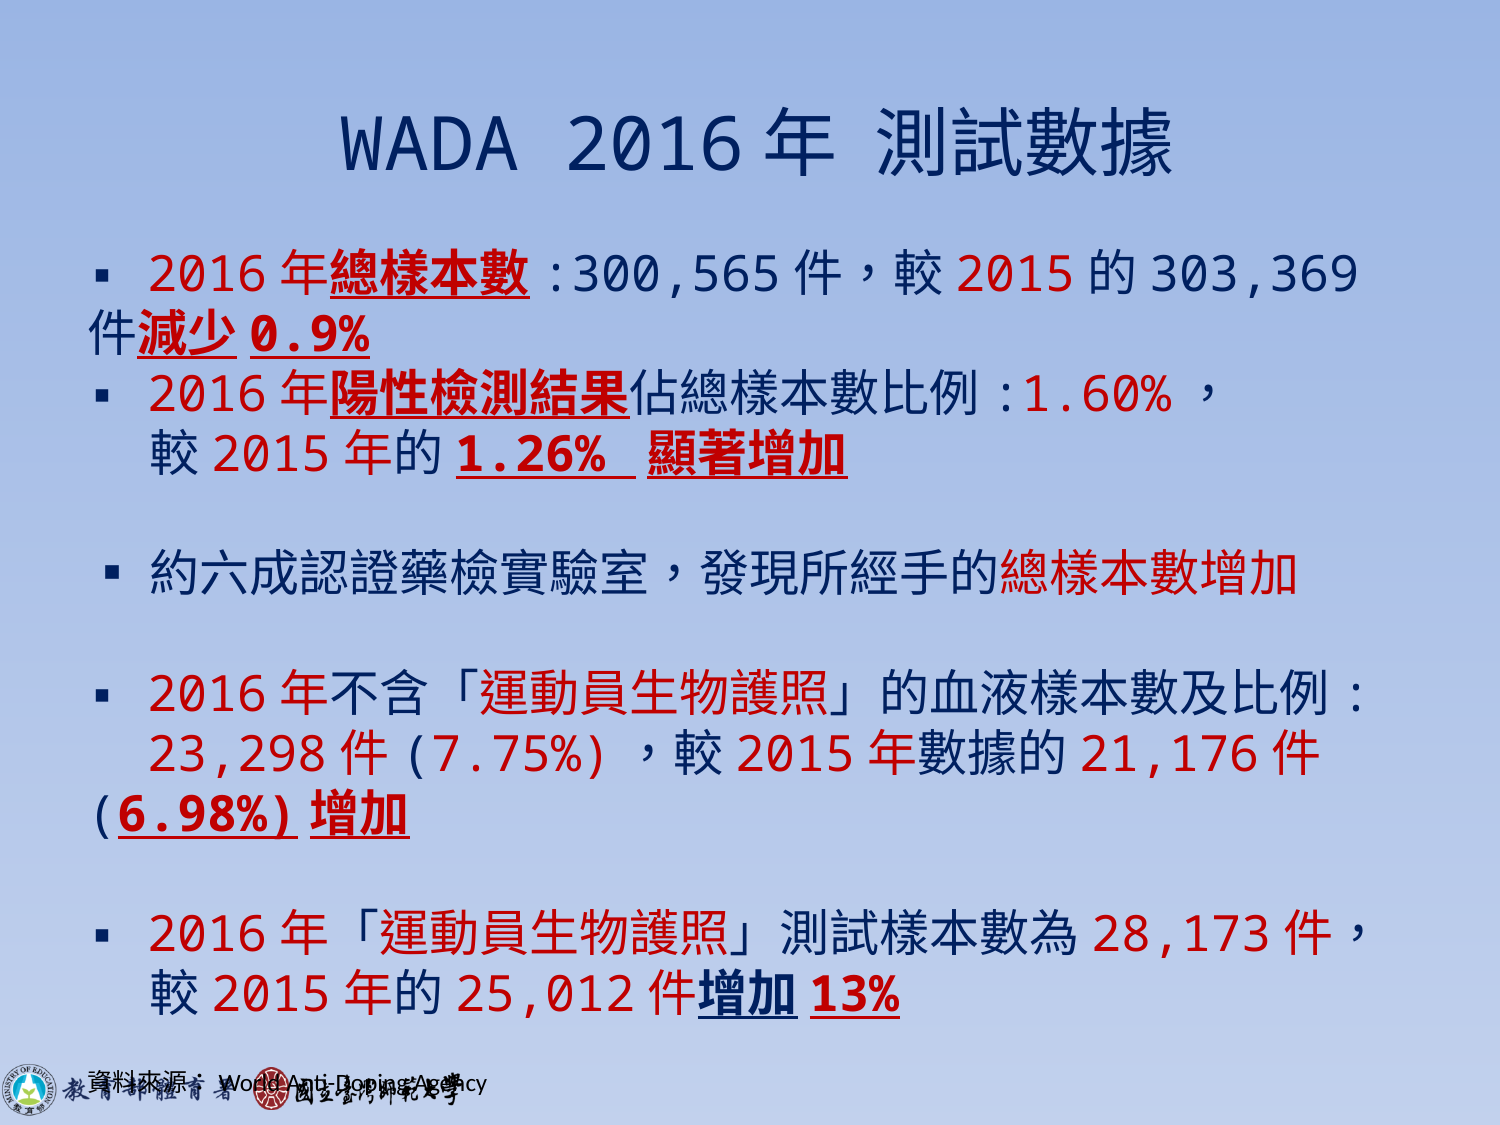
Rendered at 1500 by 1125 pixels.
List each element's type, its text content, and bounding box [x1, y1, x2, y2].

title WADA 2016年 測試數據 [82, 46, 1433, 235]
text_box ▪ 2016年總樣本數:300,565件，較2015的303,369件減少0.9% ▪ 2016年陽性檢測結果佔總樣本數比例:1.60%， 較2015年的1.26% 顯著增加 ▪約六成認證藥檢實驗室，發現所經手的總樣本數增加 ▪ 2016年不含「運動員生物護照」的血液樣本數及比例: 23,298件(7.75%)，較2015年數據的21,176件(6.98%)增加 ▪ 2016年「運動員生物護照」測試樣本數為28,173件， 較2015年的25,012件增加13% 資料來源：World Anti-Doping Agency [73, 234, 1432, 1104]
